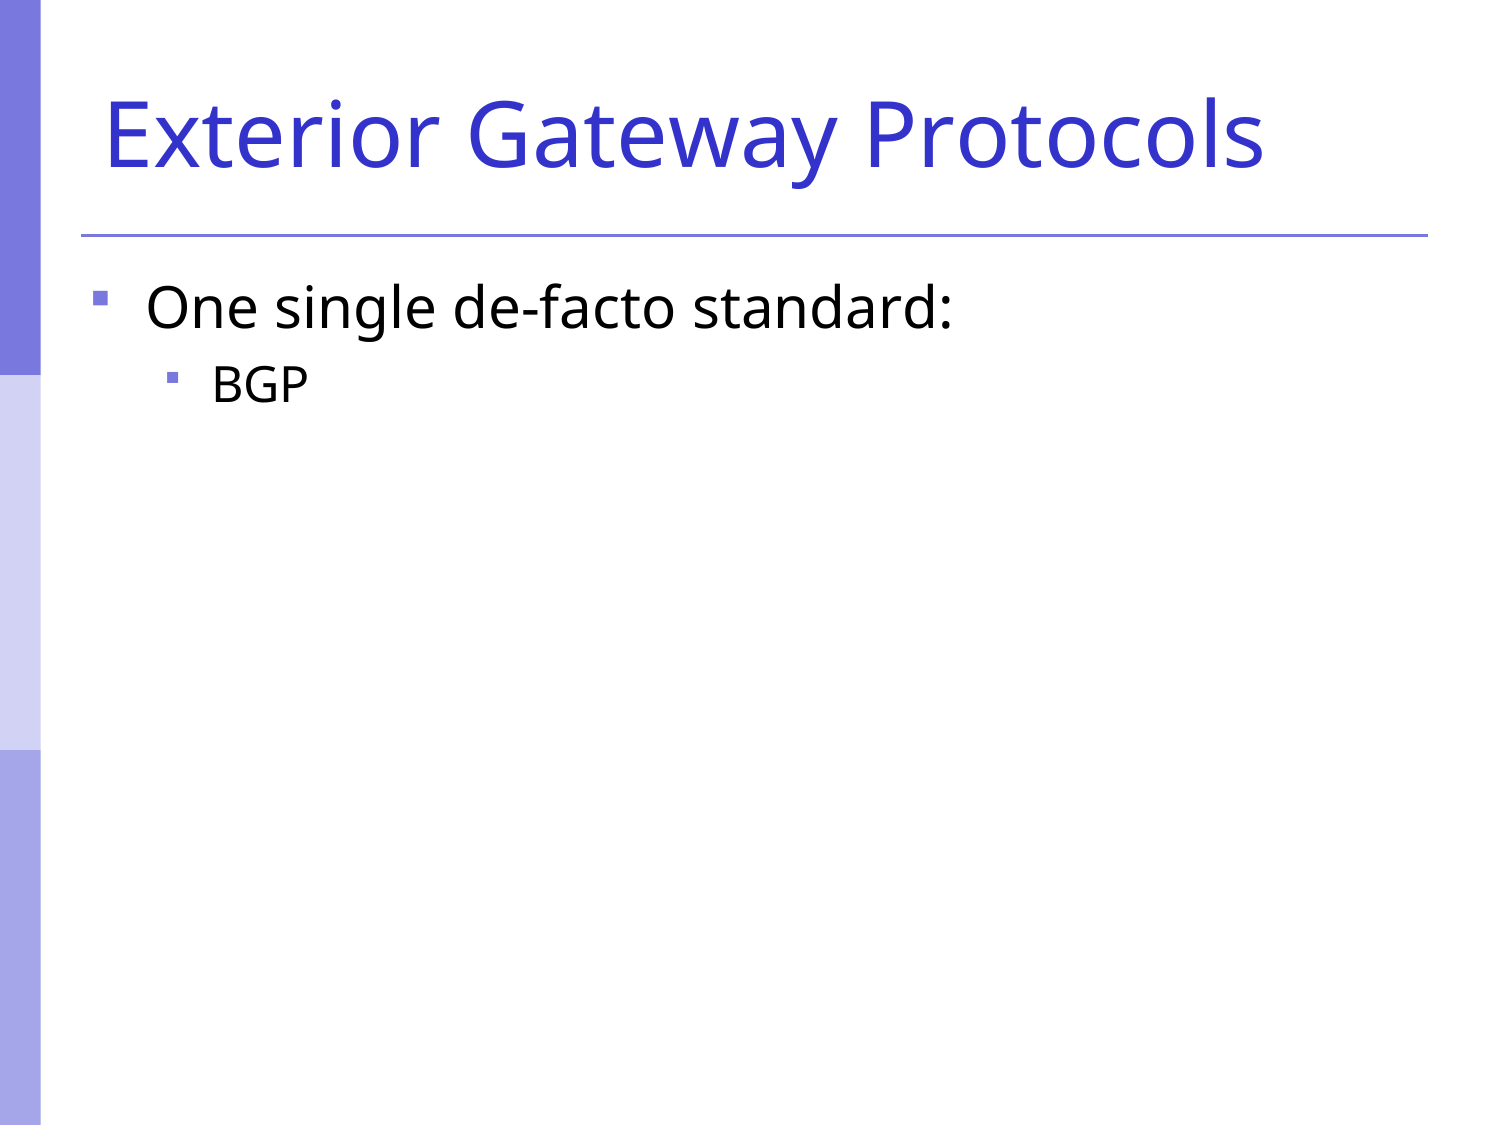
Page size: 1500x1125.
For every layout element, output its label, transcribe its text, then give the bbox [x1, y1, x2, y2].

list One single de-facto standard: BGP [74, 262, 1350, 1026]
title Exterior Gateway Protocols [87, 37, 1363, 225]
